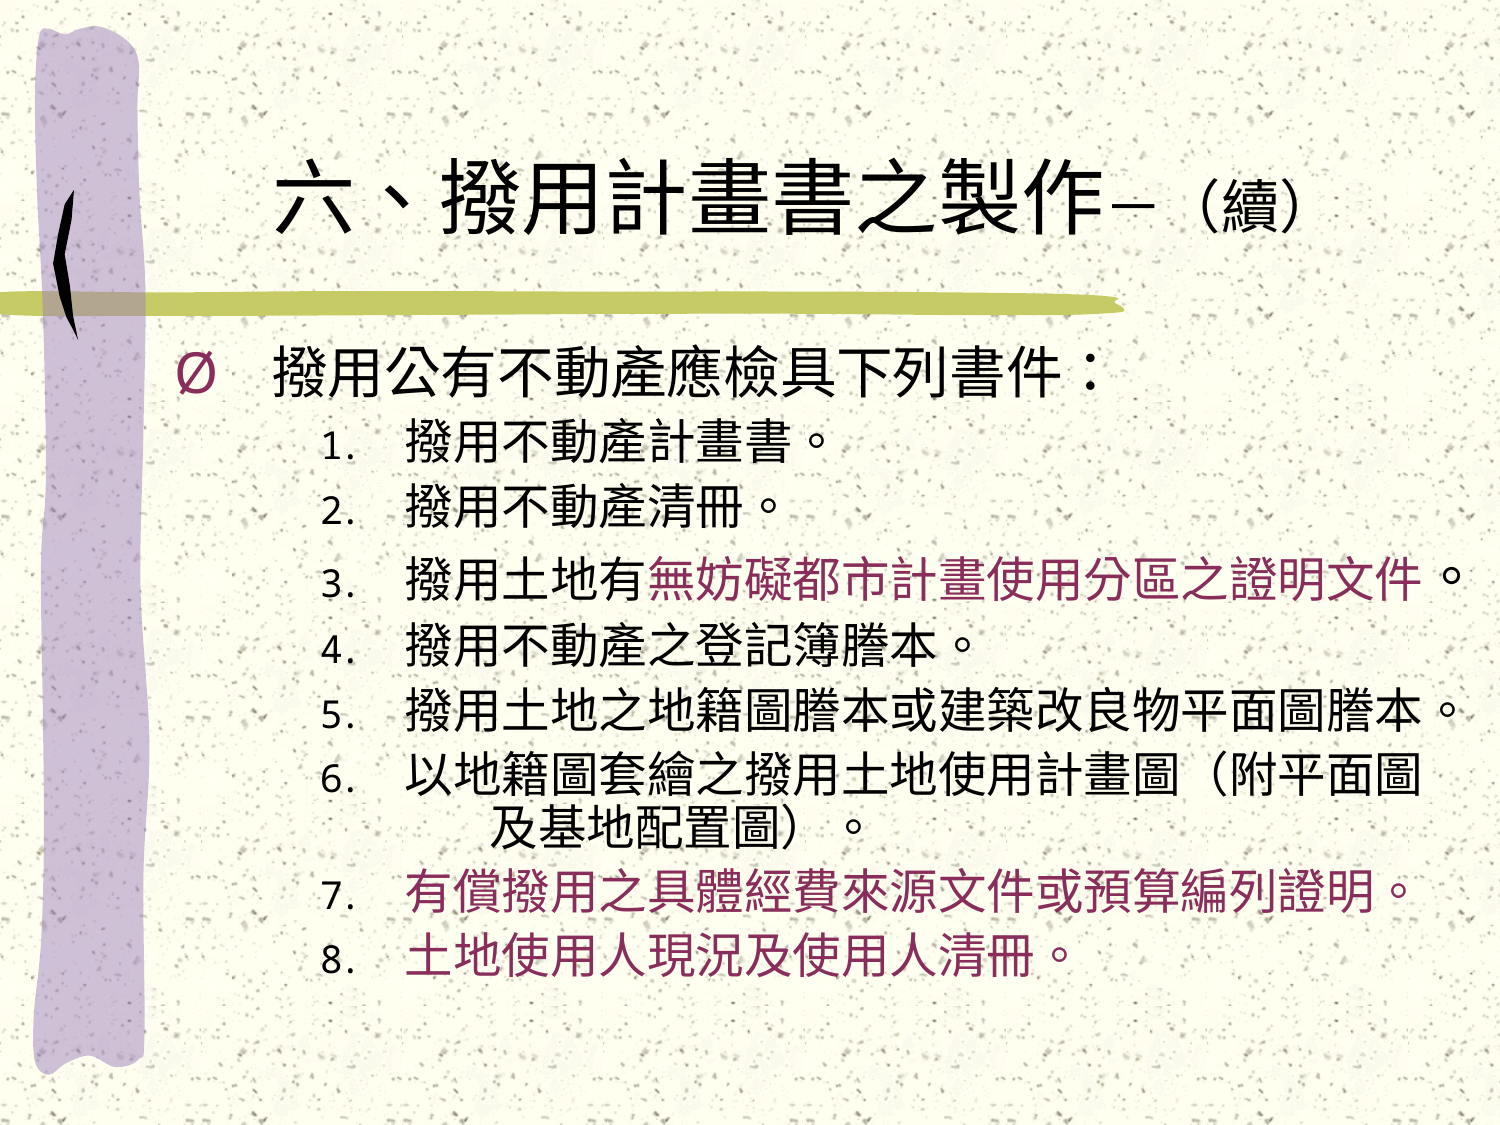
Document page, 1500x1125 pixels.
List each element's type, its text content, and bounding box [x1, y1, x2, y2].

list 撥用公有不動產應檢具下列書件： 撥用不動產計畫書。 撥用不動產清冊。 撥用土地有無妨礙都市計畫使用分區之證明文件。 撥用不動產之登記簿謄本。 撥用土地之地籍圖謄本或建築改良物平面圖謄本。 以地籍圖套繪之撥用土地使用計畫圖（附平面圖及基地配置圖）。 有償撥用之具體經費來源文件或預算編列證明。 土地使用人現況及使用人清冊。 [159, 337, 1471, 1083]
title 六、撥用計畫書之製作－（續） [230, 137, 1380, 253]
